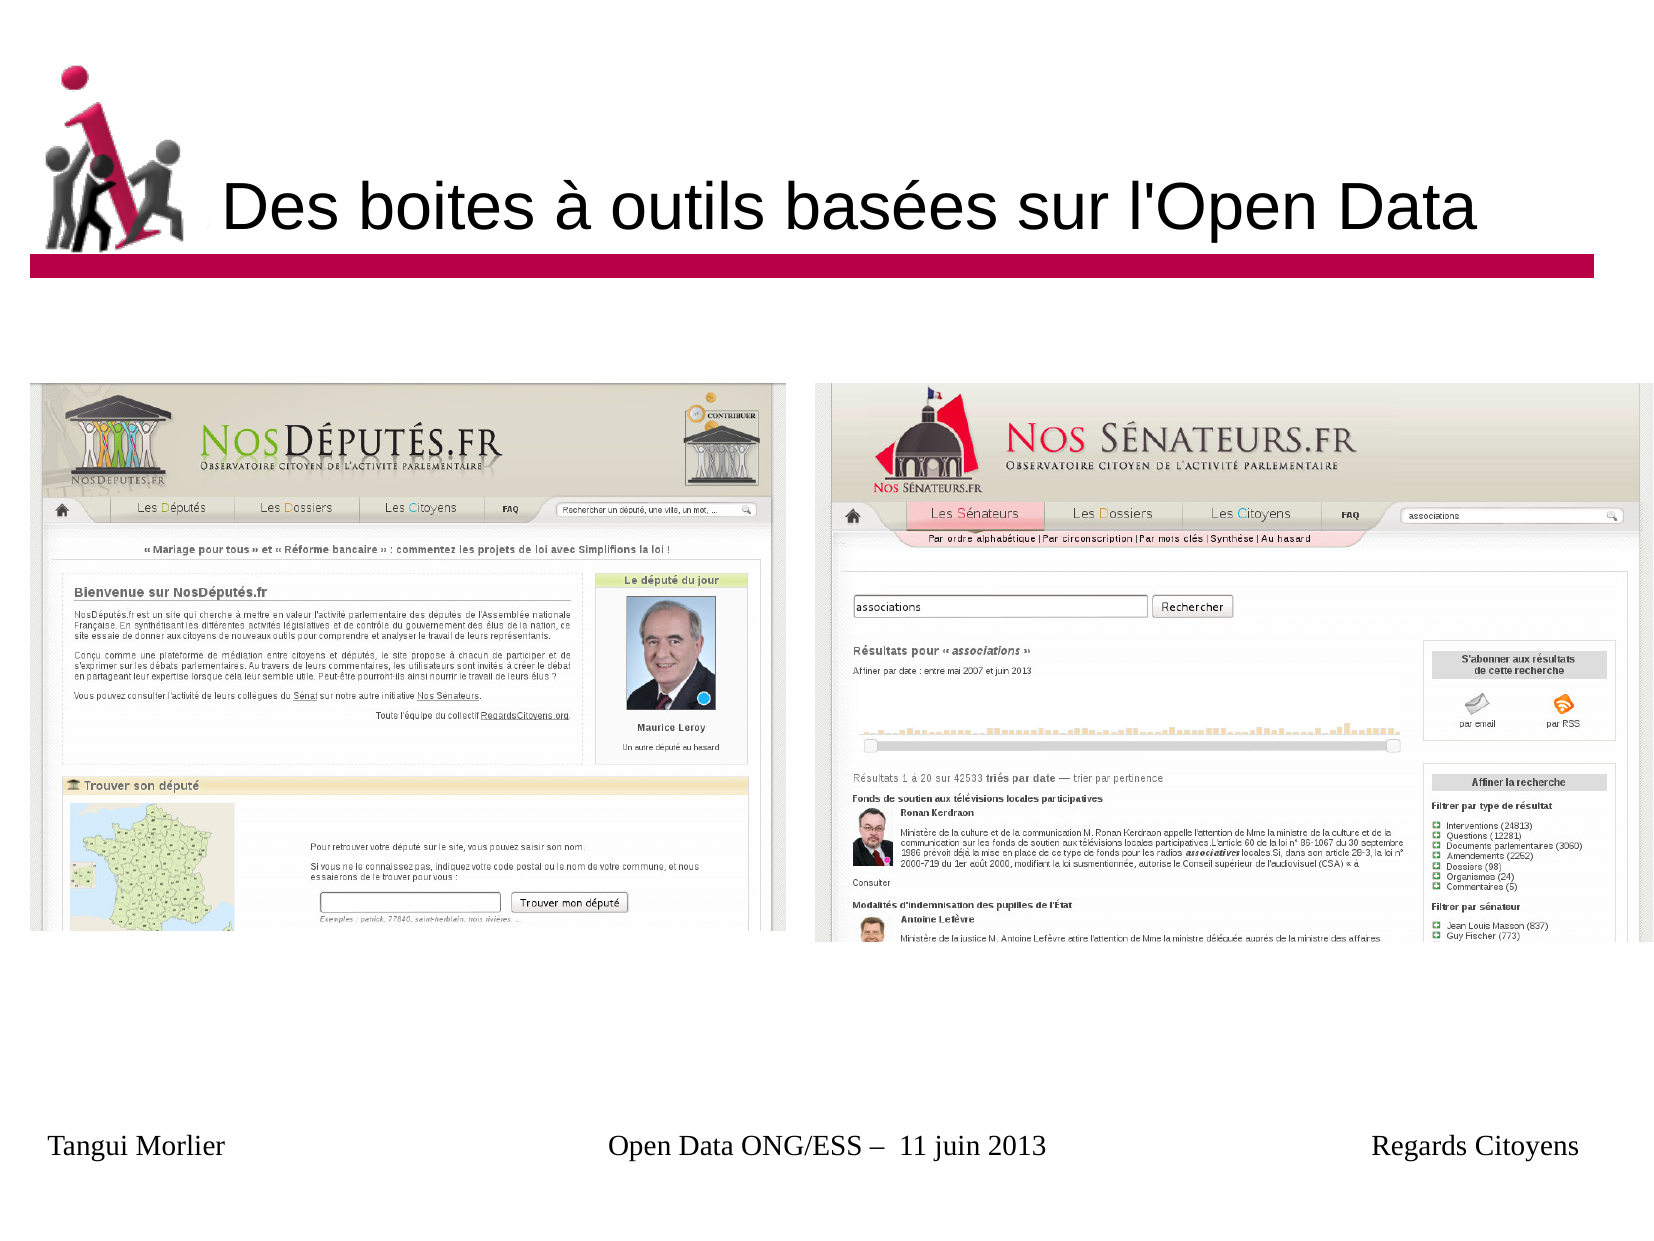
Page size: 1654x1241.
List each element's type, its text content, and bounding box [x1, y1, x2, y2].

title Des boites à outils basées sur l'Open Data [106, 102, 1595, 310]
picture [815, 383, 1654, 942]
picture [29, 60, 210, 254]
picture [30, 383, 786, 931]
